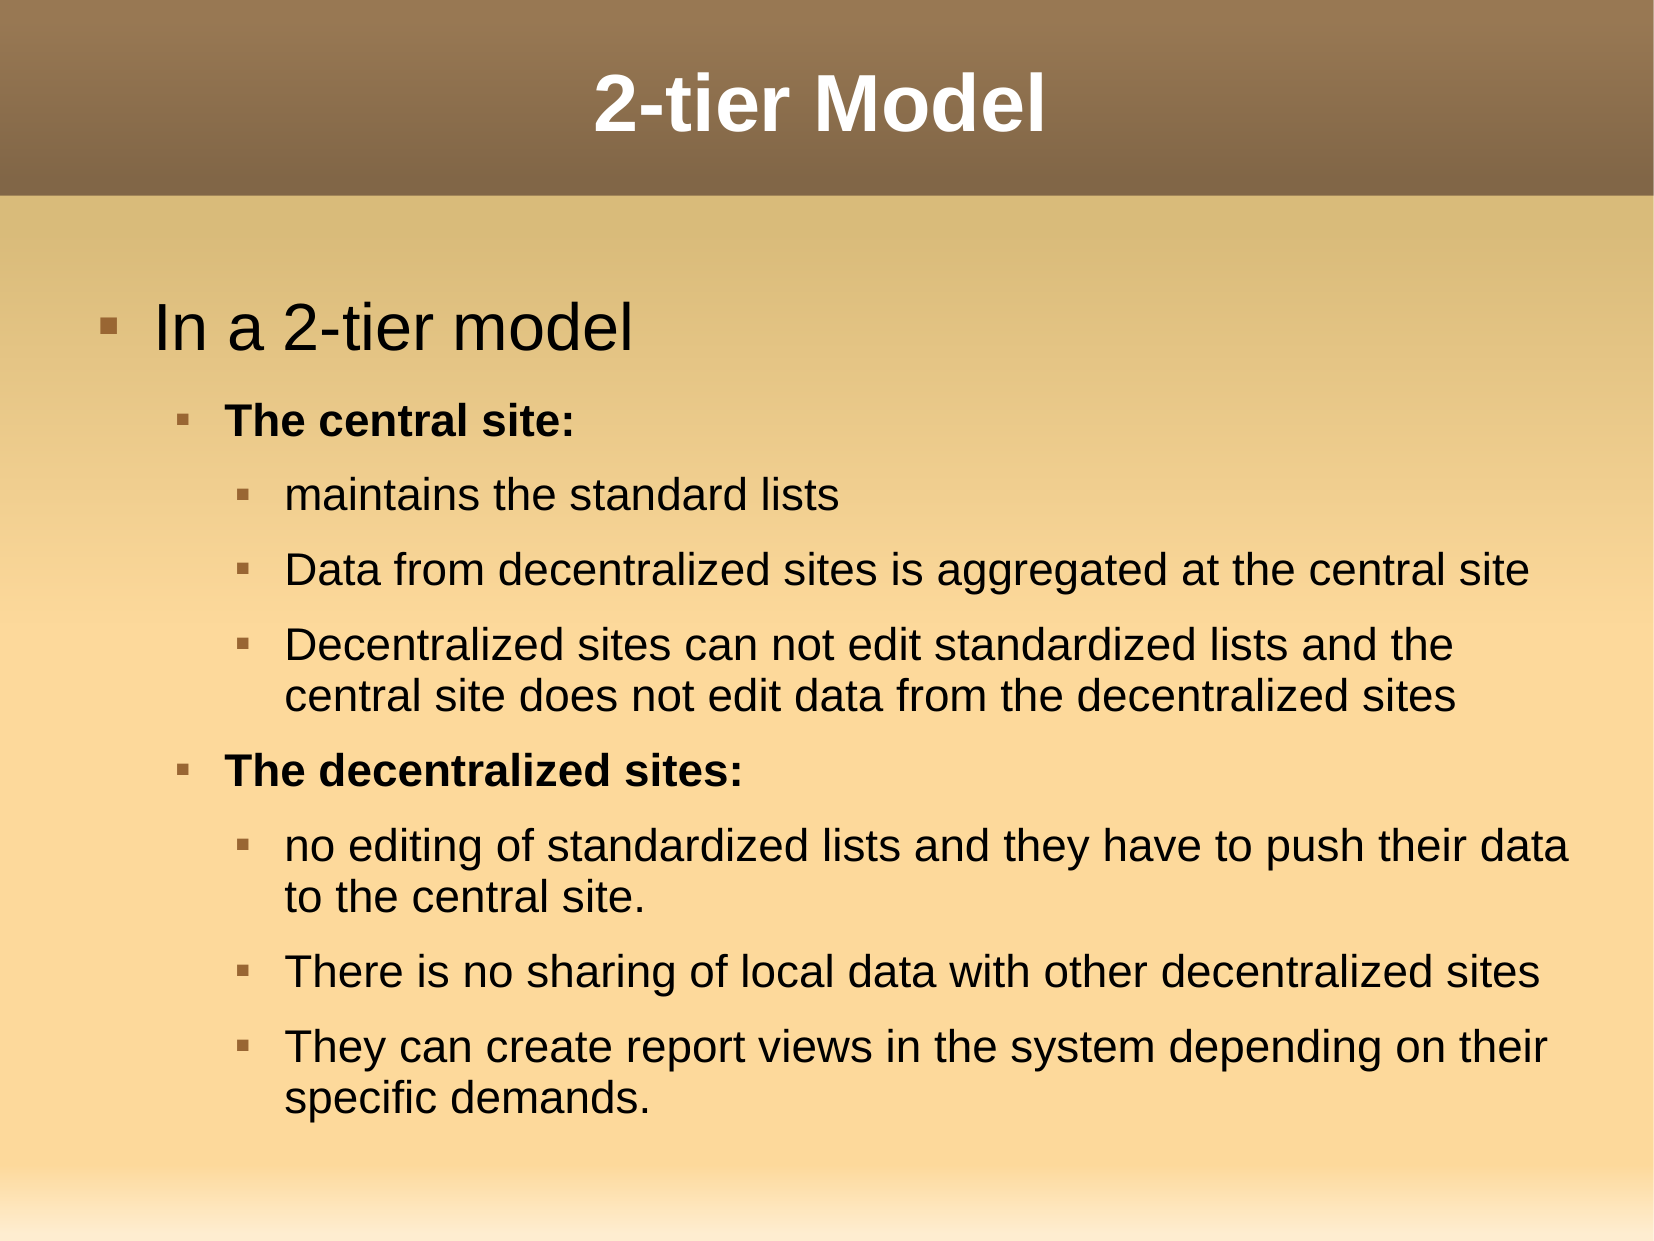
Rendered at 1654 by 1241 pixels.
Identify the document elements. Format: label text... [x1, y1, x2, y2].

title 2-tier Model [76, 0, 1565, 208]
picture [0, 0, 1654, 1241]
list In a 2-tier model The central site: maintains the standard lists Data from decentralized sites is aggregated at the central site Decentralized sites can not edit standardized lists and the central site does not edit data from the decentralized sites The decentralized sites: no editing of standardized lists and they have to push their data to the central site. There is no sharing of local data with other decentralized sites They can create report views in the system depending on their specific demands. [82, 290, 1571, 1124]
